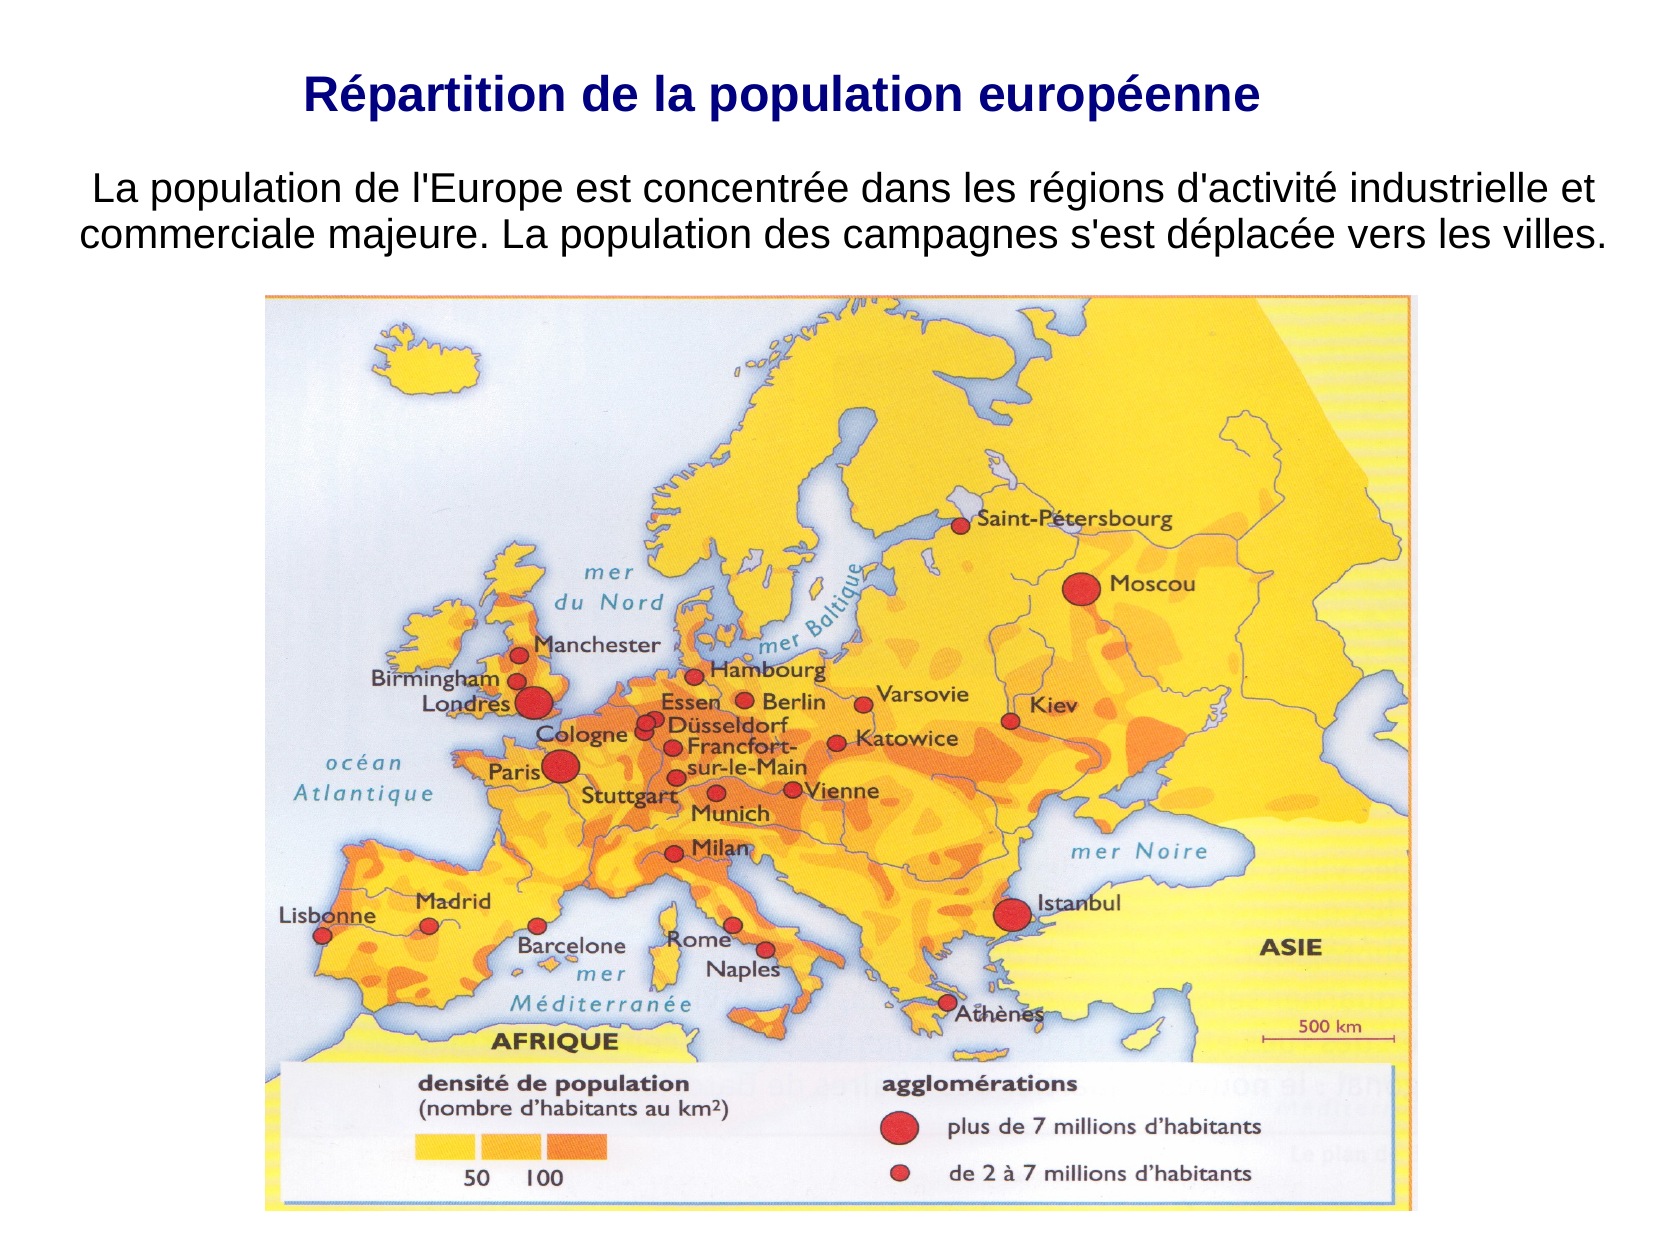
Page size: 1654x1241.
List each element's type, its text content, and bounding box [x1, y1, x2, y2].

text_box Répartition de la population européenne [236, 59, 1329, 131]
picture [265, 295, 1418, 1211]
text_box La population de l'Europe est concentrée dans les régions d'activité industrielle et commerciale majeure. La population des campagnes s'est déplacée vers les villes. [59, 157, 1629, 266]
